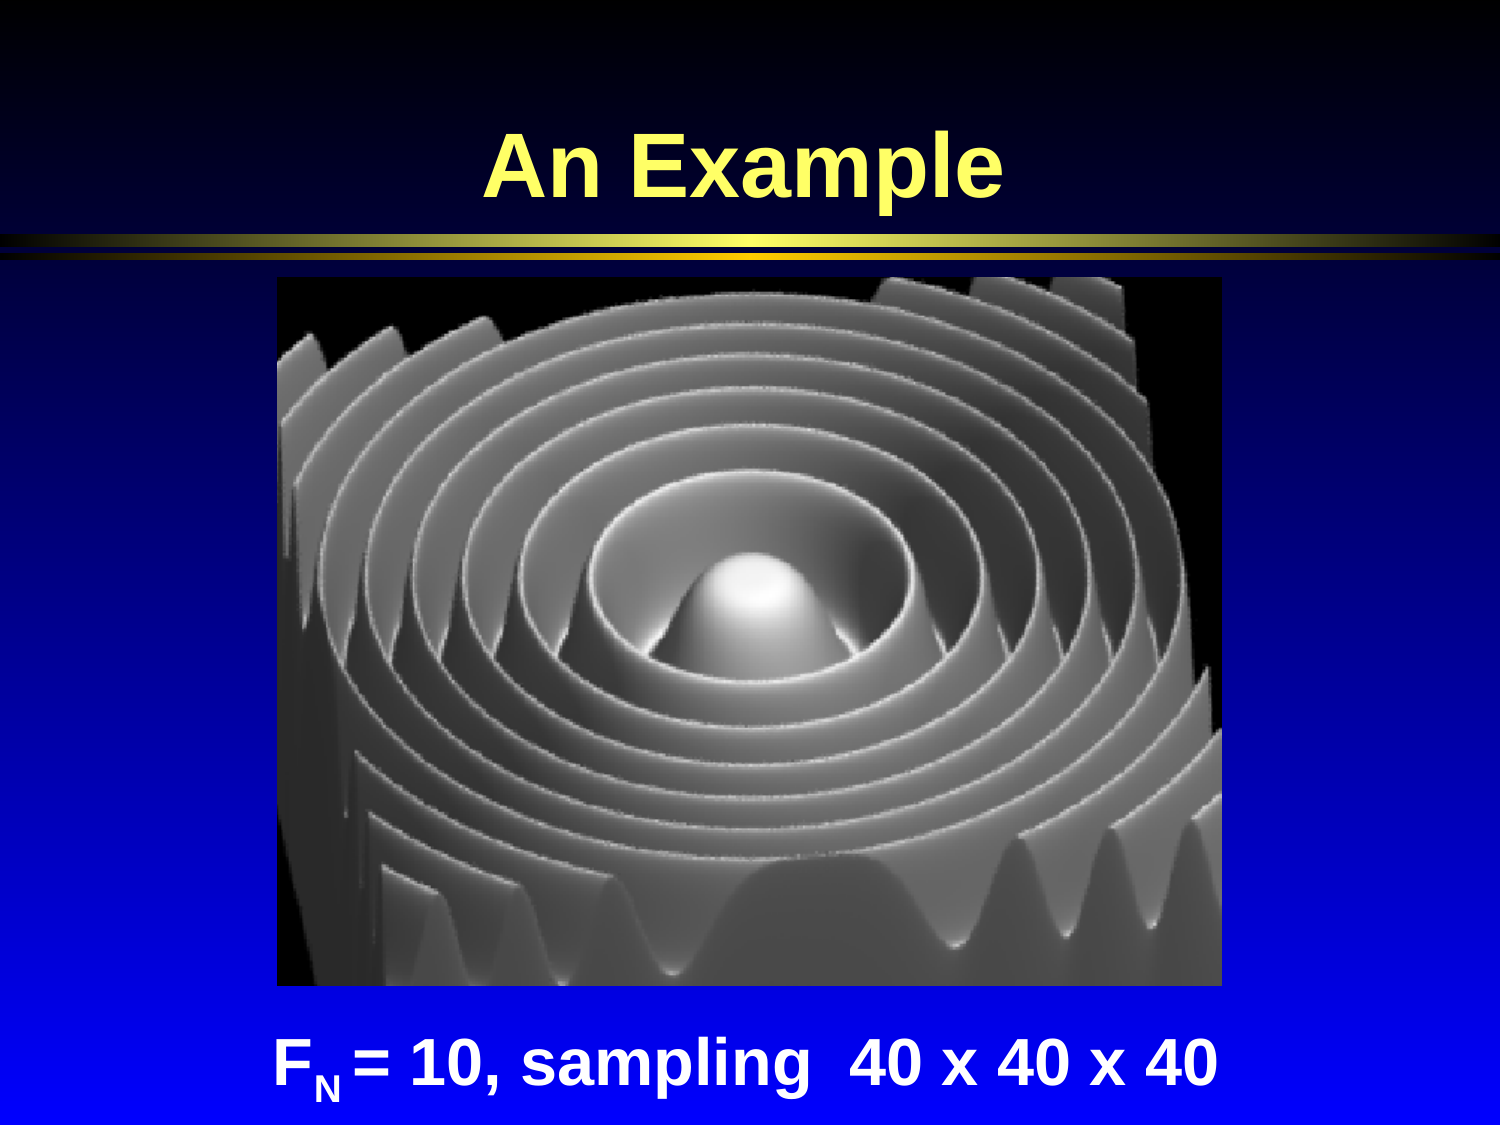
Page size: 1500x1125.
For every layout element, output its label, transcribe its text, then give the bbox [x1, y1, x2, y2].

title An Example [99, 37, 1388, 225]
picture [277, 277, 1222, 986]
text_box FN = 10, sampling 40 x 40 x 40 [258, 1011, 1236, 1118]
